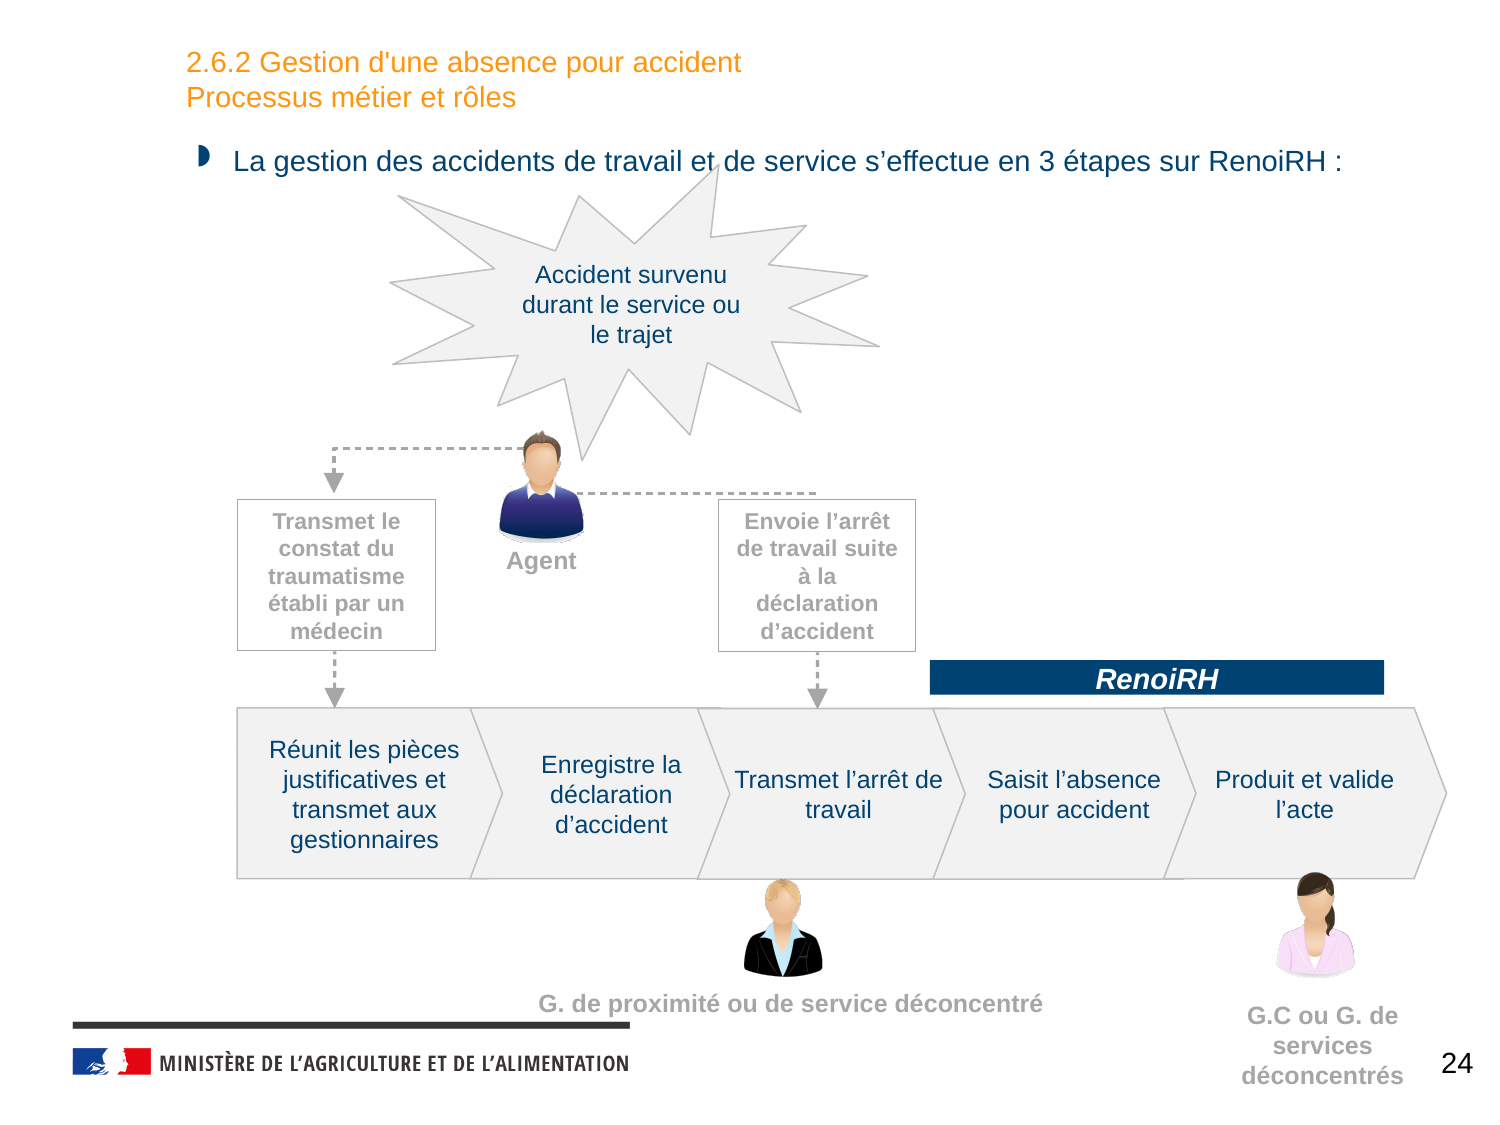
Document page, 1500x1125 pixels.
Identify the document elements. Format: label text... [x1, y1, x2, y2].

text_box Accident survenu durant le service ou le trajet [389, 164, 880, 457]
text_box RenoiRH [929, 660, 1385, 695]
picture [23, 185, 1430, 1123]
picture [1289, 1075, 1295, 1082]
text_box Saisit l’absence pour accident [932, 708, 1195, 880]
text_box La gestion des accidents de travail et de service s’effectue en 3 étapes sur RenoiRH : [183, 134, 1459, 1016]
text_box Envoie l’arrêt de travail suite à la déclaration d’accident [718, 499, 916, 652]
text_box Transmet le constat du traumatisme établi par un médecin [237, 499, 436, 651]
text_box 2.6.2 Gestion d'une absence pour accident Processus métier et rôles [171, 36, 1458, 142]
picture [1272, 868, 1359, 981]
picture [499, 430, 584, 543]
picture [739, 878, 827, 979]
text_box Produit et valide l’acte [1163, 707, 1447, 879]
text_box G.C ou G. de services déconcentrés [1187, 992, 1459, 1075]
text_box Agent [451, 536, 631, 572]
text_box Transmet l’arrêt de travail [697, 708, 964, 880]
text_box Réunit les pièces justificatives et transmet aux gestionnaires [237, 707, 502, 879]
text_box G. de proximité ou de service déconcentré [413, 980, 1170, 1042]
text_box Enregistre la déclaration d’accident [470, 707, 729, 879]
